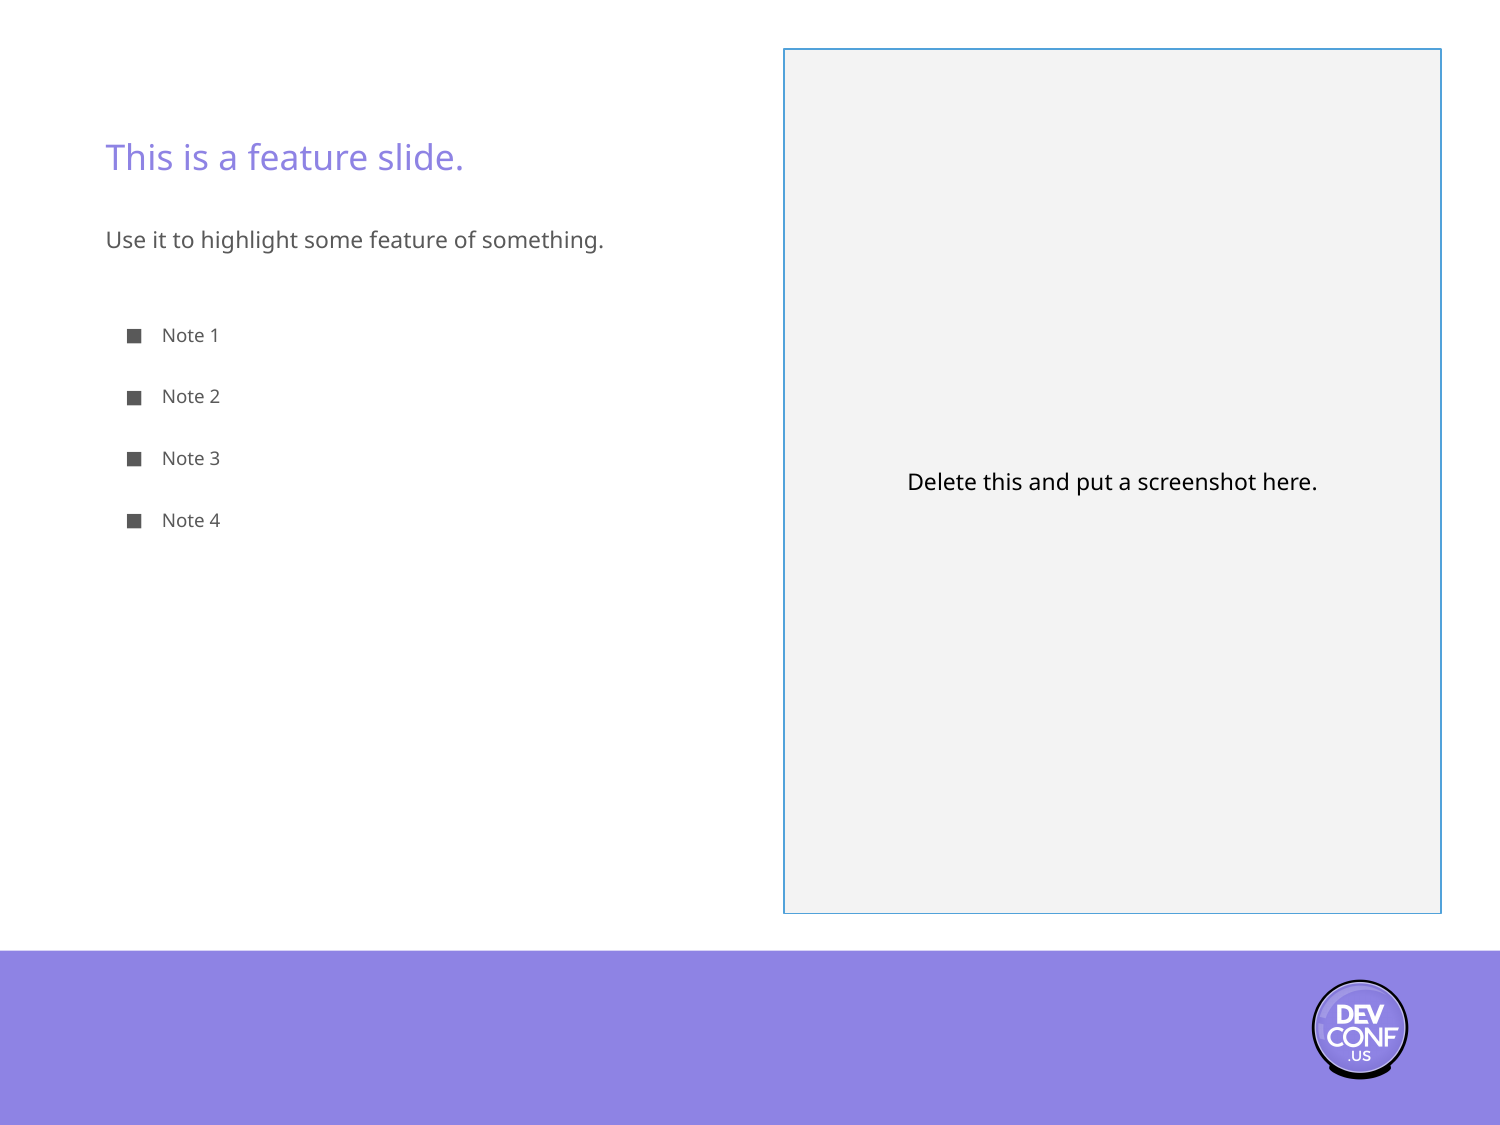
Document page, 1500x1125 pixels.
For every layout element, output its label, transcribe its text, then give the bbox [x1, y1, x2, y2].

title This is a feature slide. [105, 93, 713, 218]
subtitle Use it to highlight some feature of something. [105, 218, 713, 277]
list Note 1 Note 2 Note 3 Note 4 [105, 315, 713, 893]
picture [1305, 974, 1415, 1084]
text_box Delete this and put a screenshot here. [784, 48, 1442, 914]
